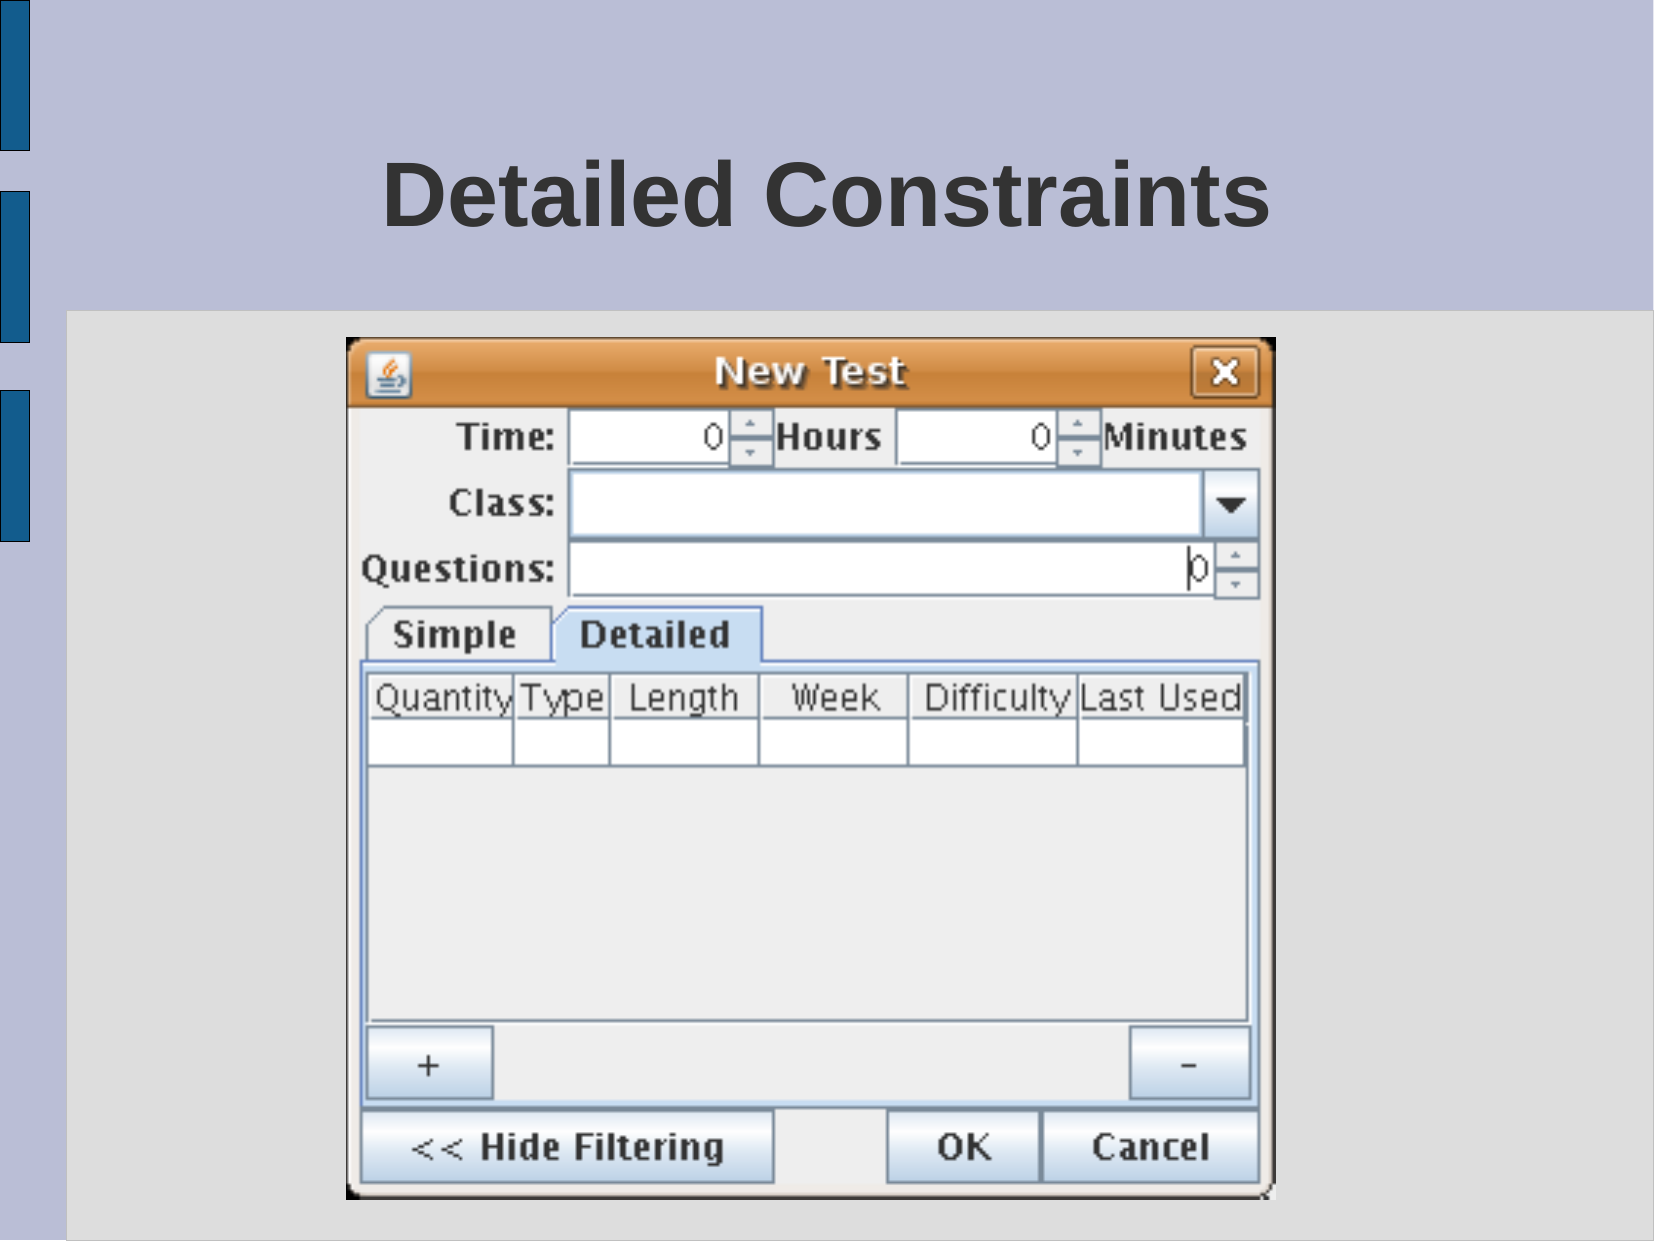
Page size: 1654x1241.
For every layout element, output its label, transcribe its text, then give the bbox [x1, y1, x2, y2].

title Detailed Constraints [121, 98, 1534, 291]
picture [346, 337, 1276, 1201]
